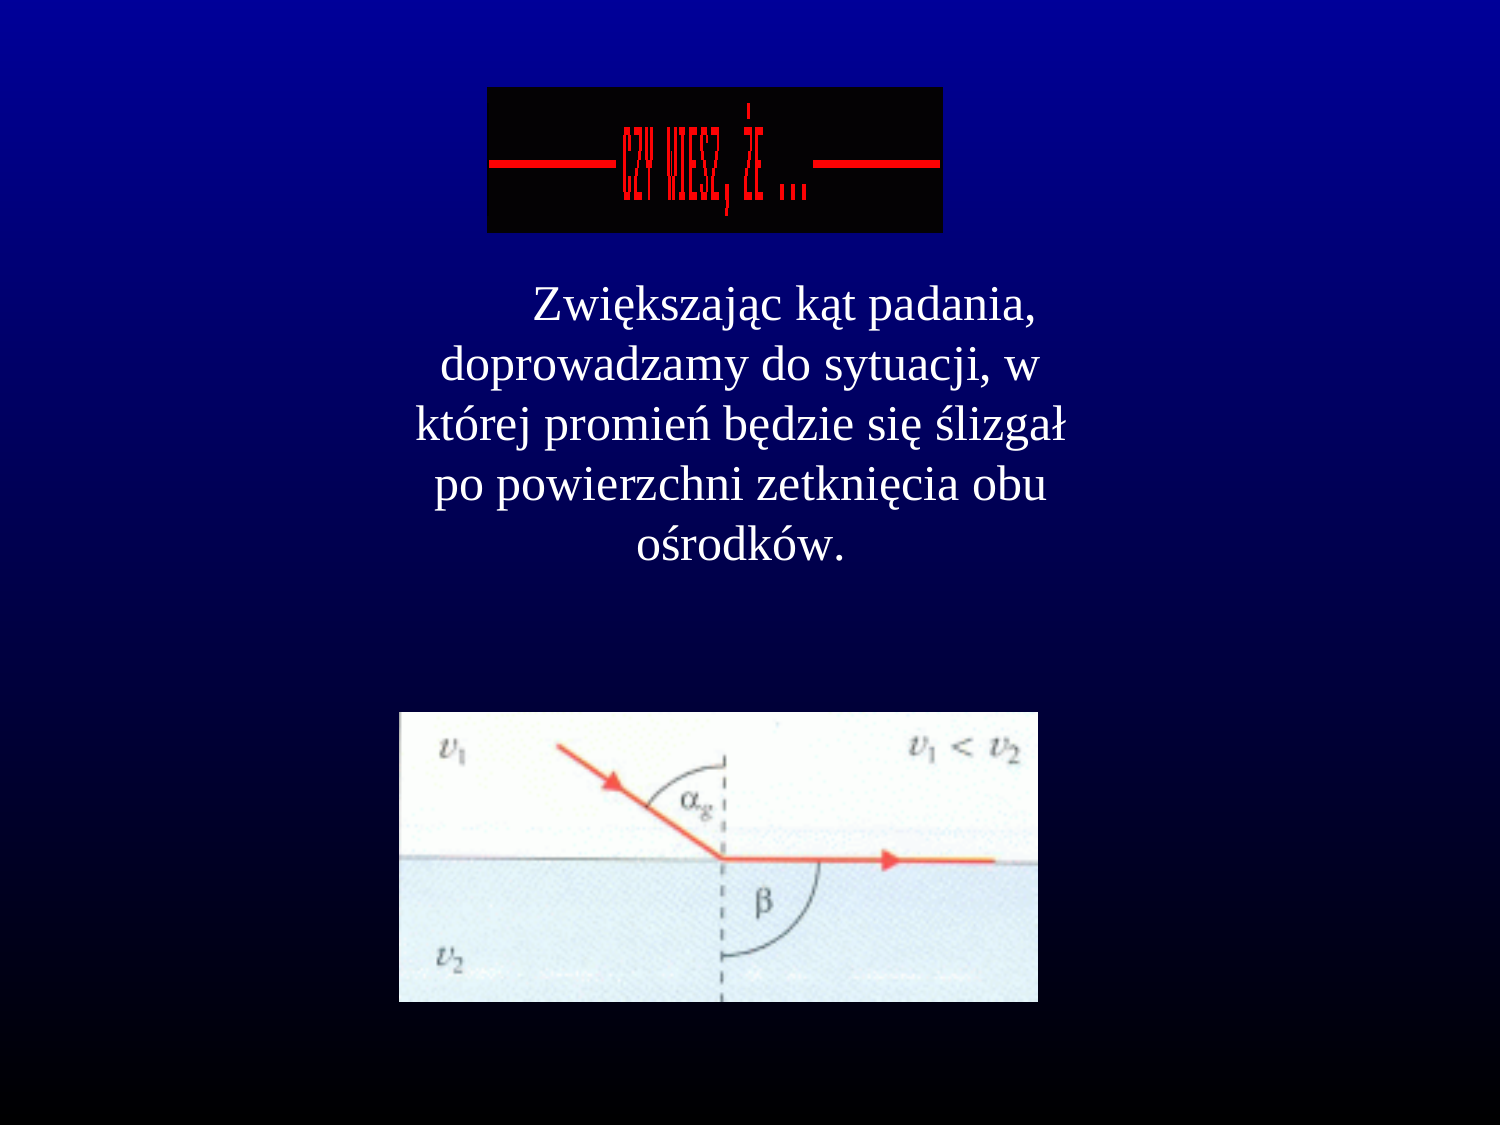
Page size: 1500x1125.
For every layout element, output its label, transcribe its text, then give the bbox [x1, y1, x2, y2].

picture [487, 87, 943, 233]
text_box Zwiększając kąt padania, doprowadzamy do sytuacji, w której promień będzie się ślizgał po powierzchni zetknięcia obu ośrodków. [387, 262, 1095, 786]
picture [399, 712, 1038, 1002]
